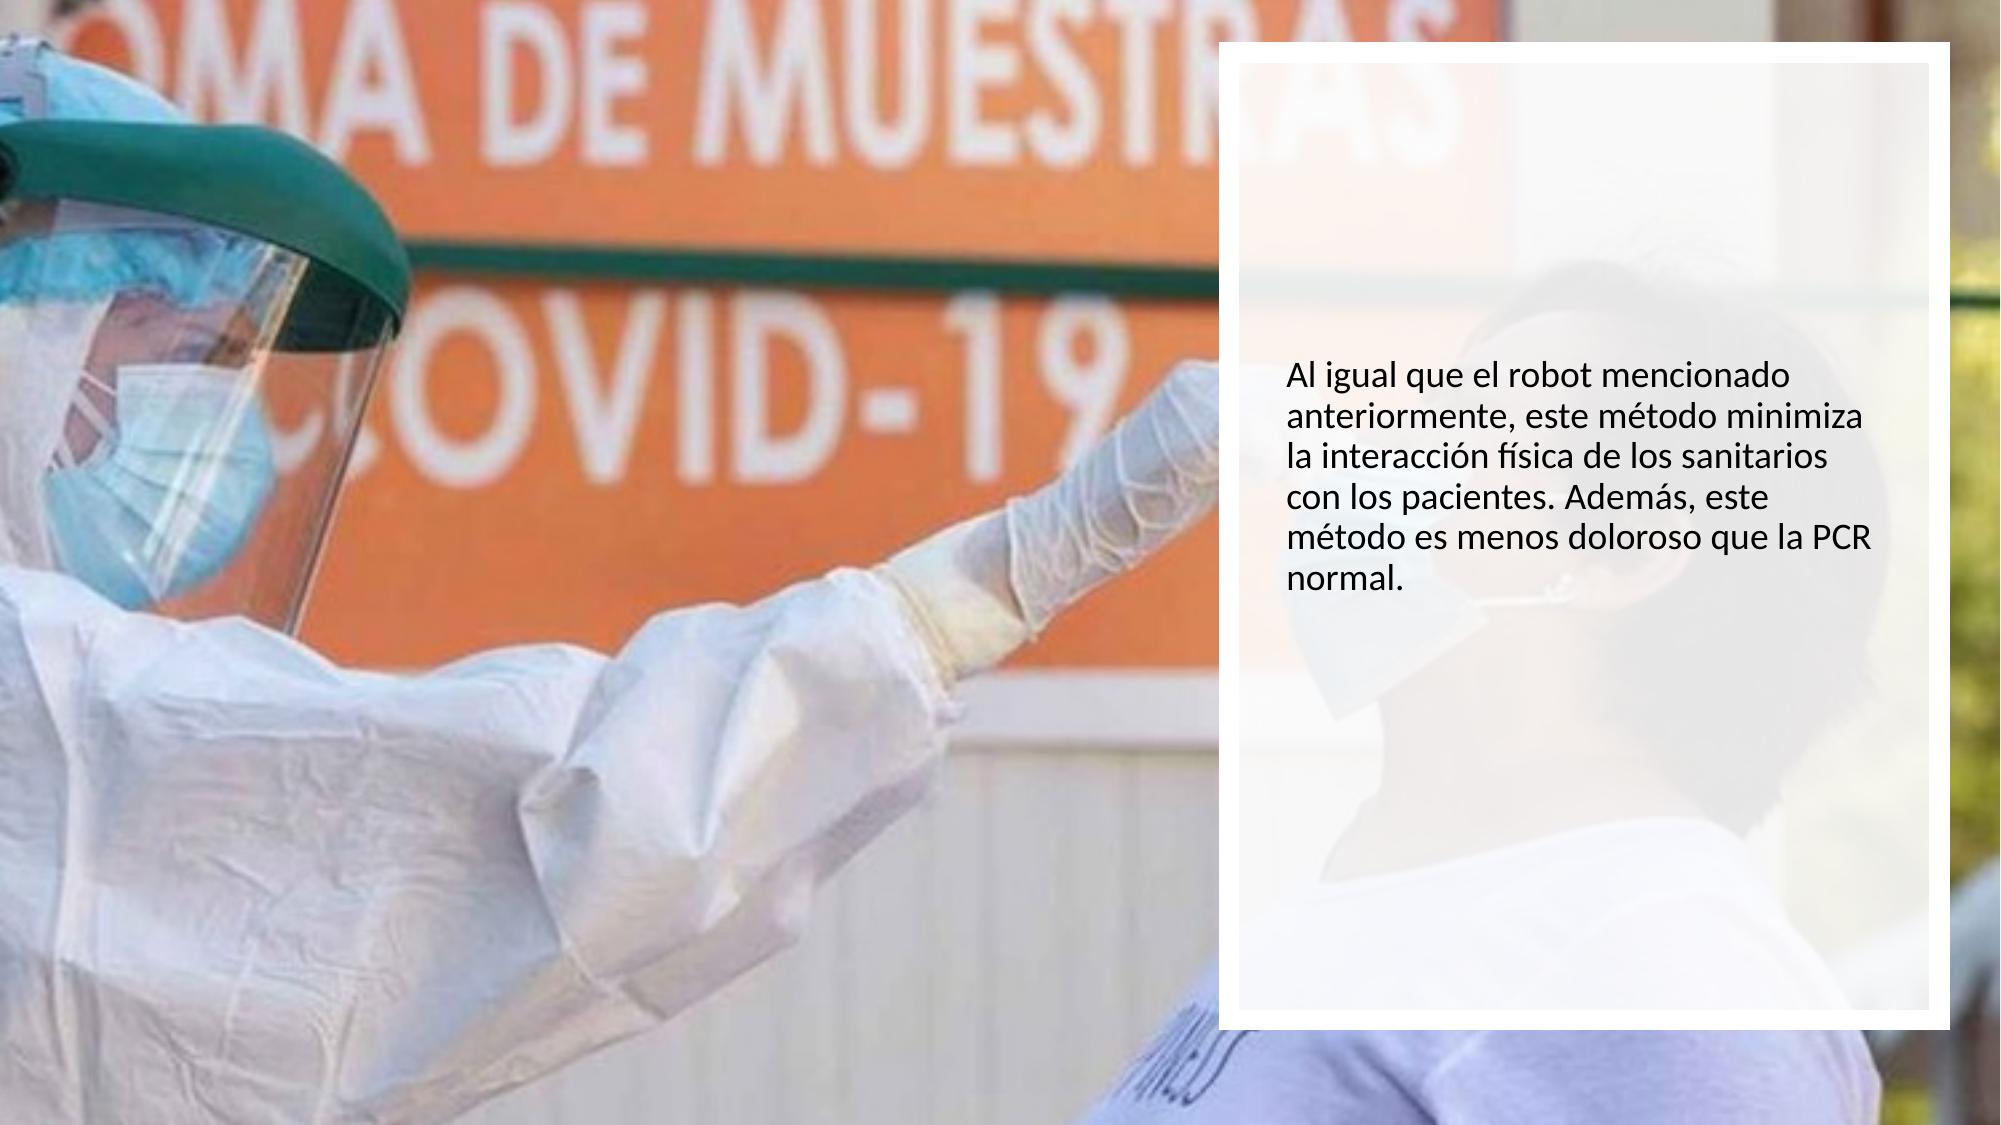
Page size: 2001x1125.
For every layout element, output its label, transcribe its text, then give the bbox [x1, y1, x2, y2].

text_box [1229, 53, 1940, 1020]
list Al igual que el robot mencionado anteriormente, este método minimiza la interacción física de los sanitarios con los pacientes. Además, este método es menos doloroso que la PCR normal. [1271, 348, 1889, 968]
picture [0, 0, 2000, 1125]
